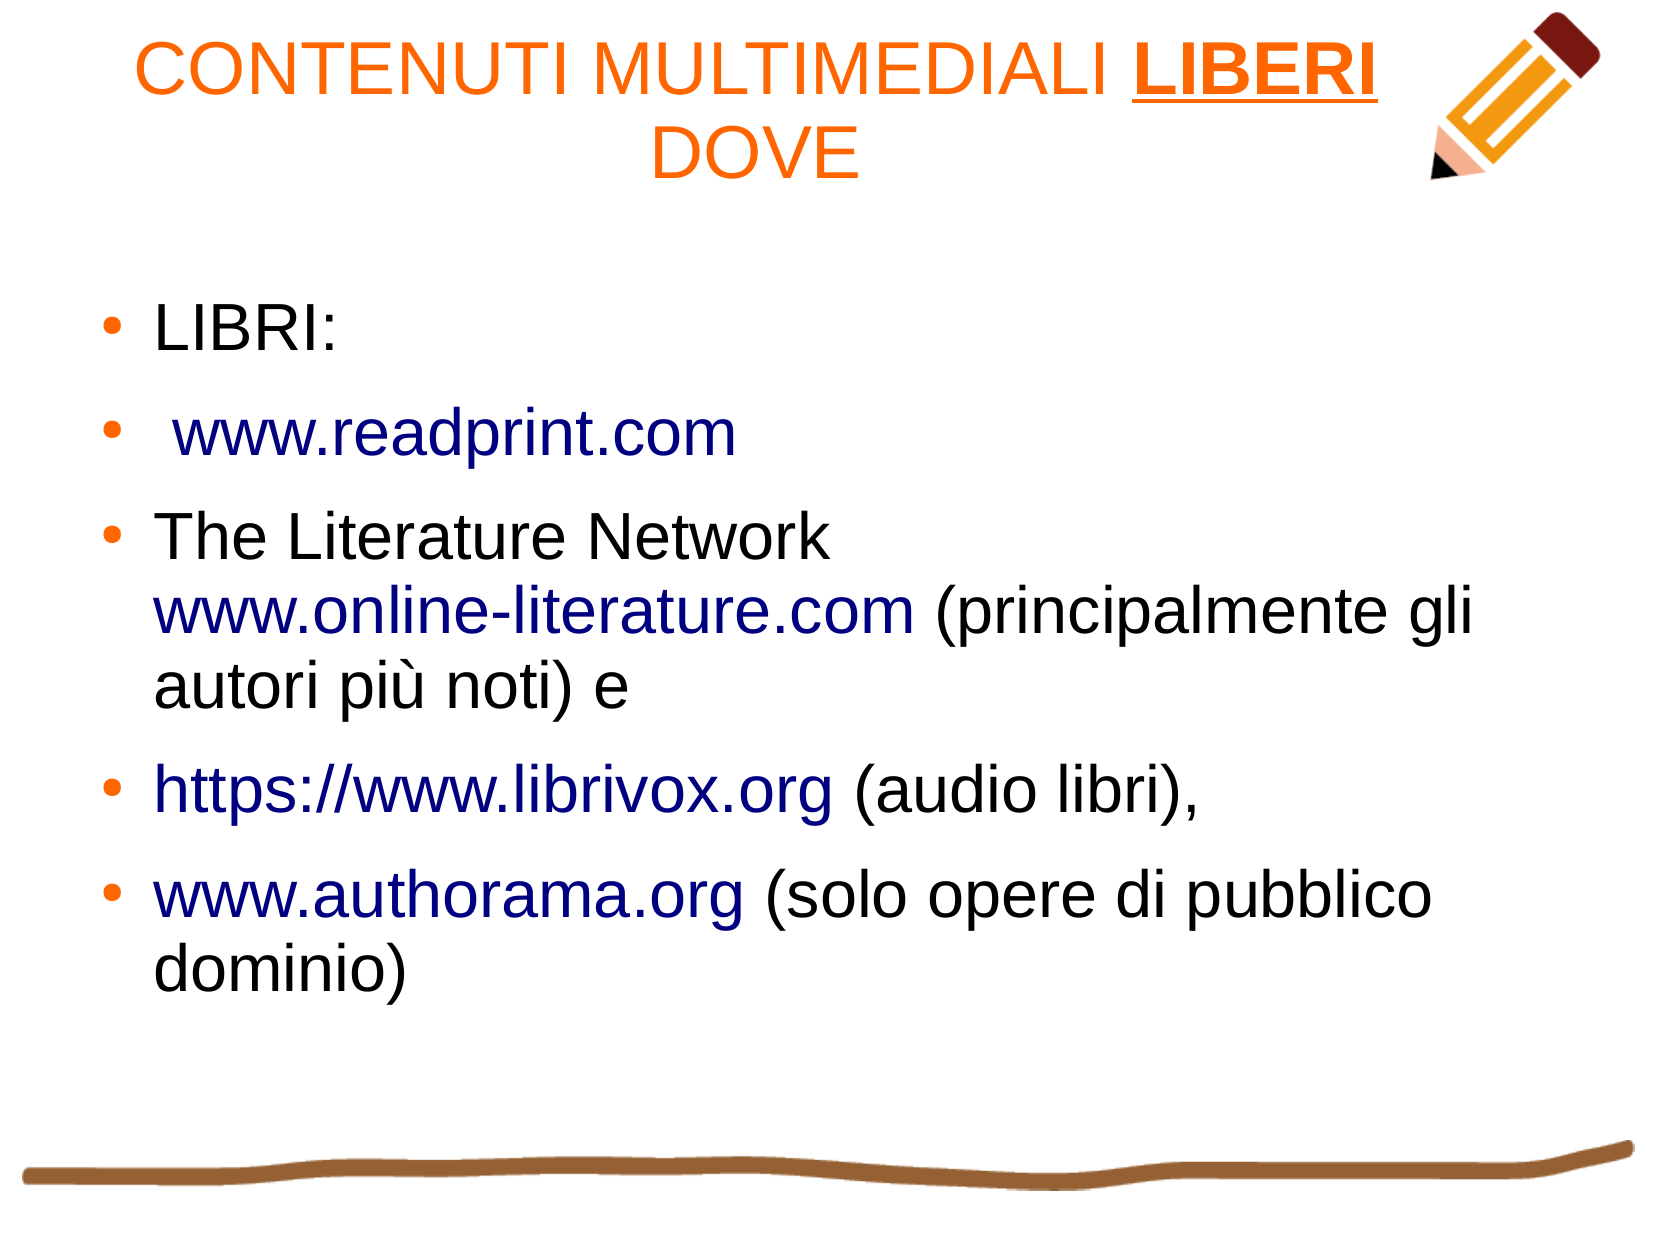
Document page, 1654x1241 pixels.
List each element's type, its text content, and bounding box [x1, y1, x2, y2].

list LIBRI: www.readprint.com The Literature Network www.online-literature.com (principalmente gli autori più noti) e https://www.librivox.org (audio libri), www.authorama.org (solo opere di pubblico dominio) [82, 290, 1571, 1122]
picture [22, 1140, 1635, 1191]
title CONTENUTI MULTIMEDIALI LIBERI DOVE [82, 26, 1430, 195]
picture [1430, 12, 1601, 181]
